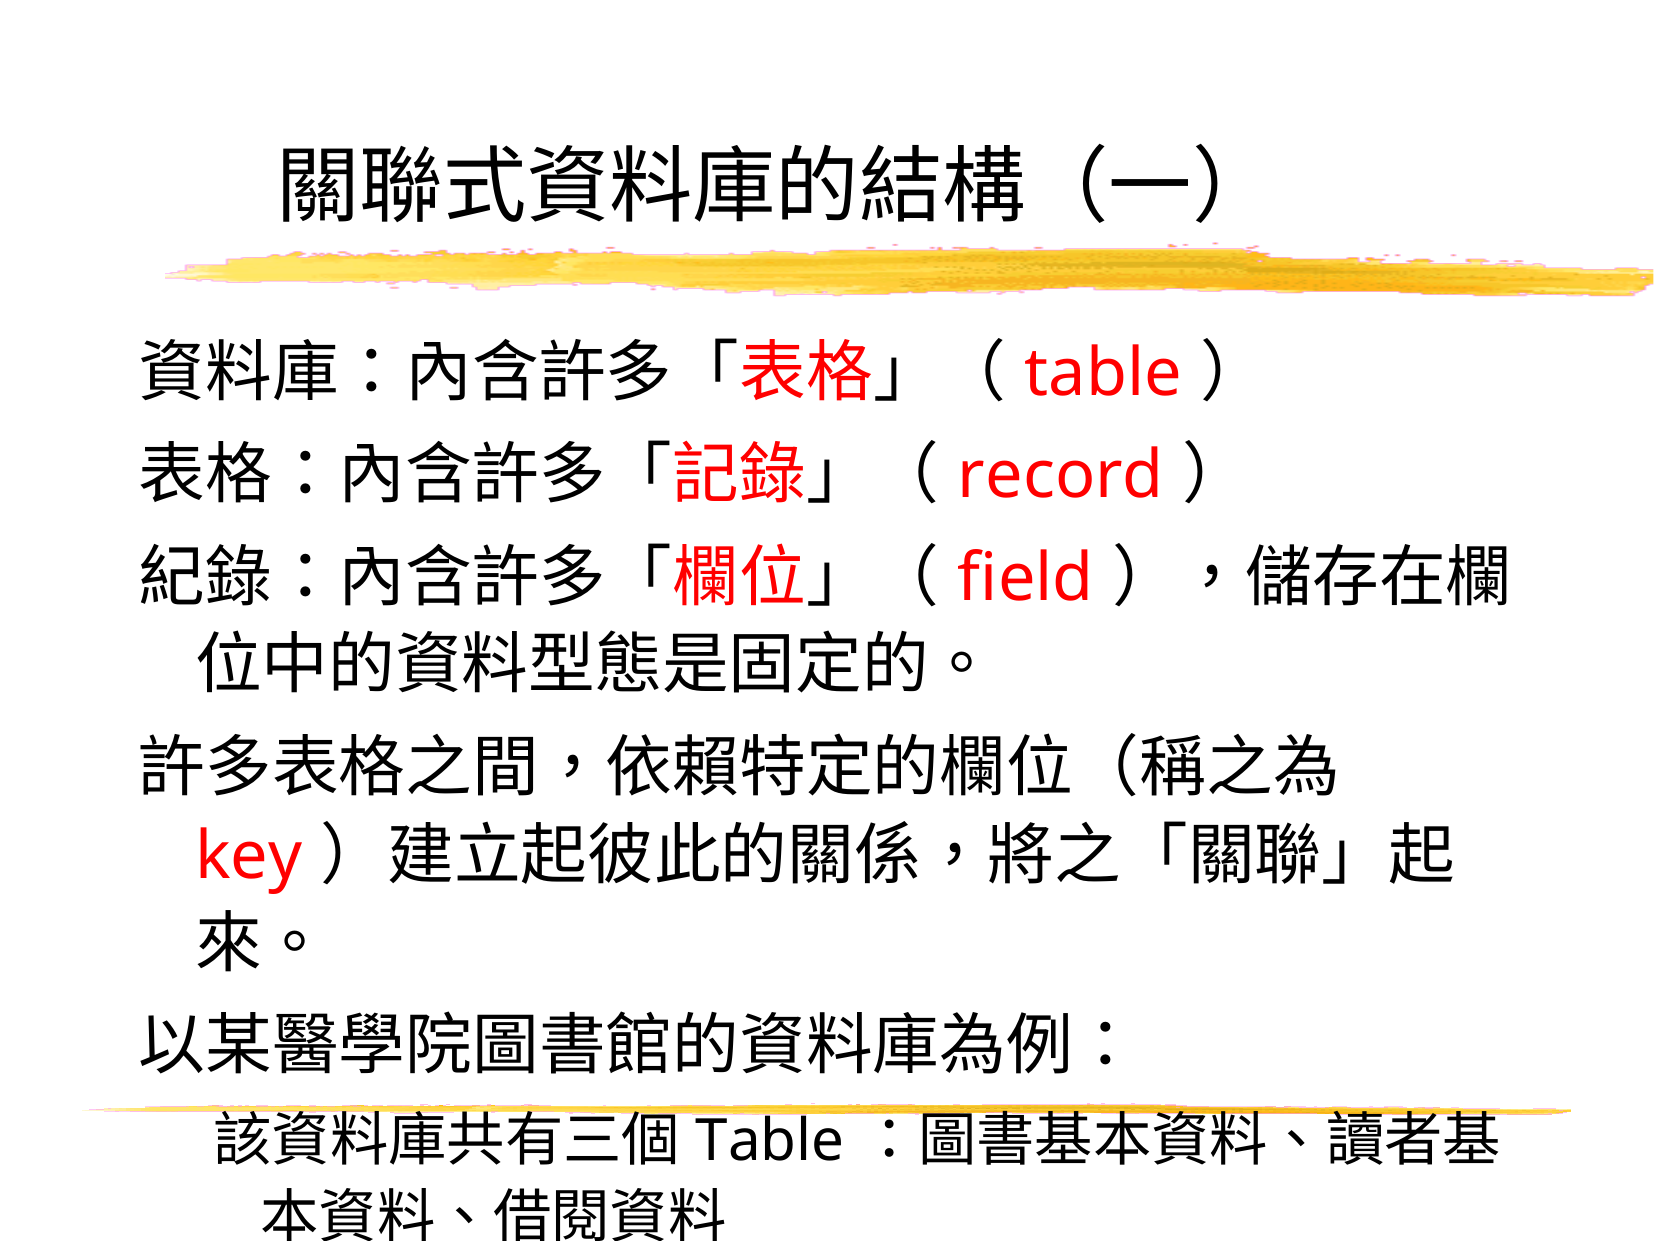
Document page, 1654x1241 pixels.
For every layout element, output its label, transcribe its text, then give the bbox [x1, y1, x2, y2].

title 關聯式資料庫的結構（一） [73, 41, 1479, 249]
picture [165, 237, 1654, 308]
list 資料庫：內含許多「表格」（table） 表格：內含許多「記錄」（record） 紀錄：內含許多「欄位」（field），儲存在欄位中的資料型態是固定的。 許多表格之間，依賴特定的欄位（稱之為key）建立起彼此的關係，將之「關聯」起來。 以某醫學院圖書館的資料庫為例： 該資料庫共有三個Table：圖書基本資料、讀者基本資料、借閱資料 [124, 316, 1530, 1061]
picture [82, 1102, 1571, 1117]
